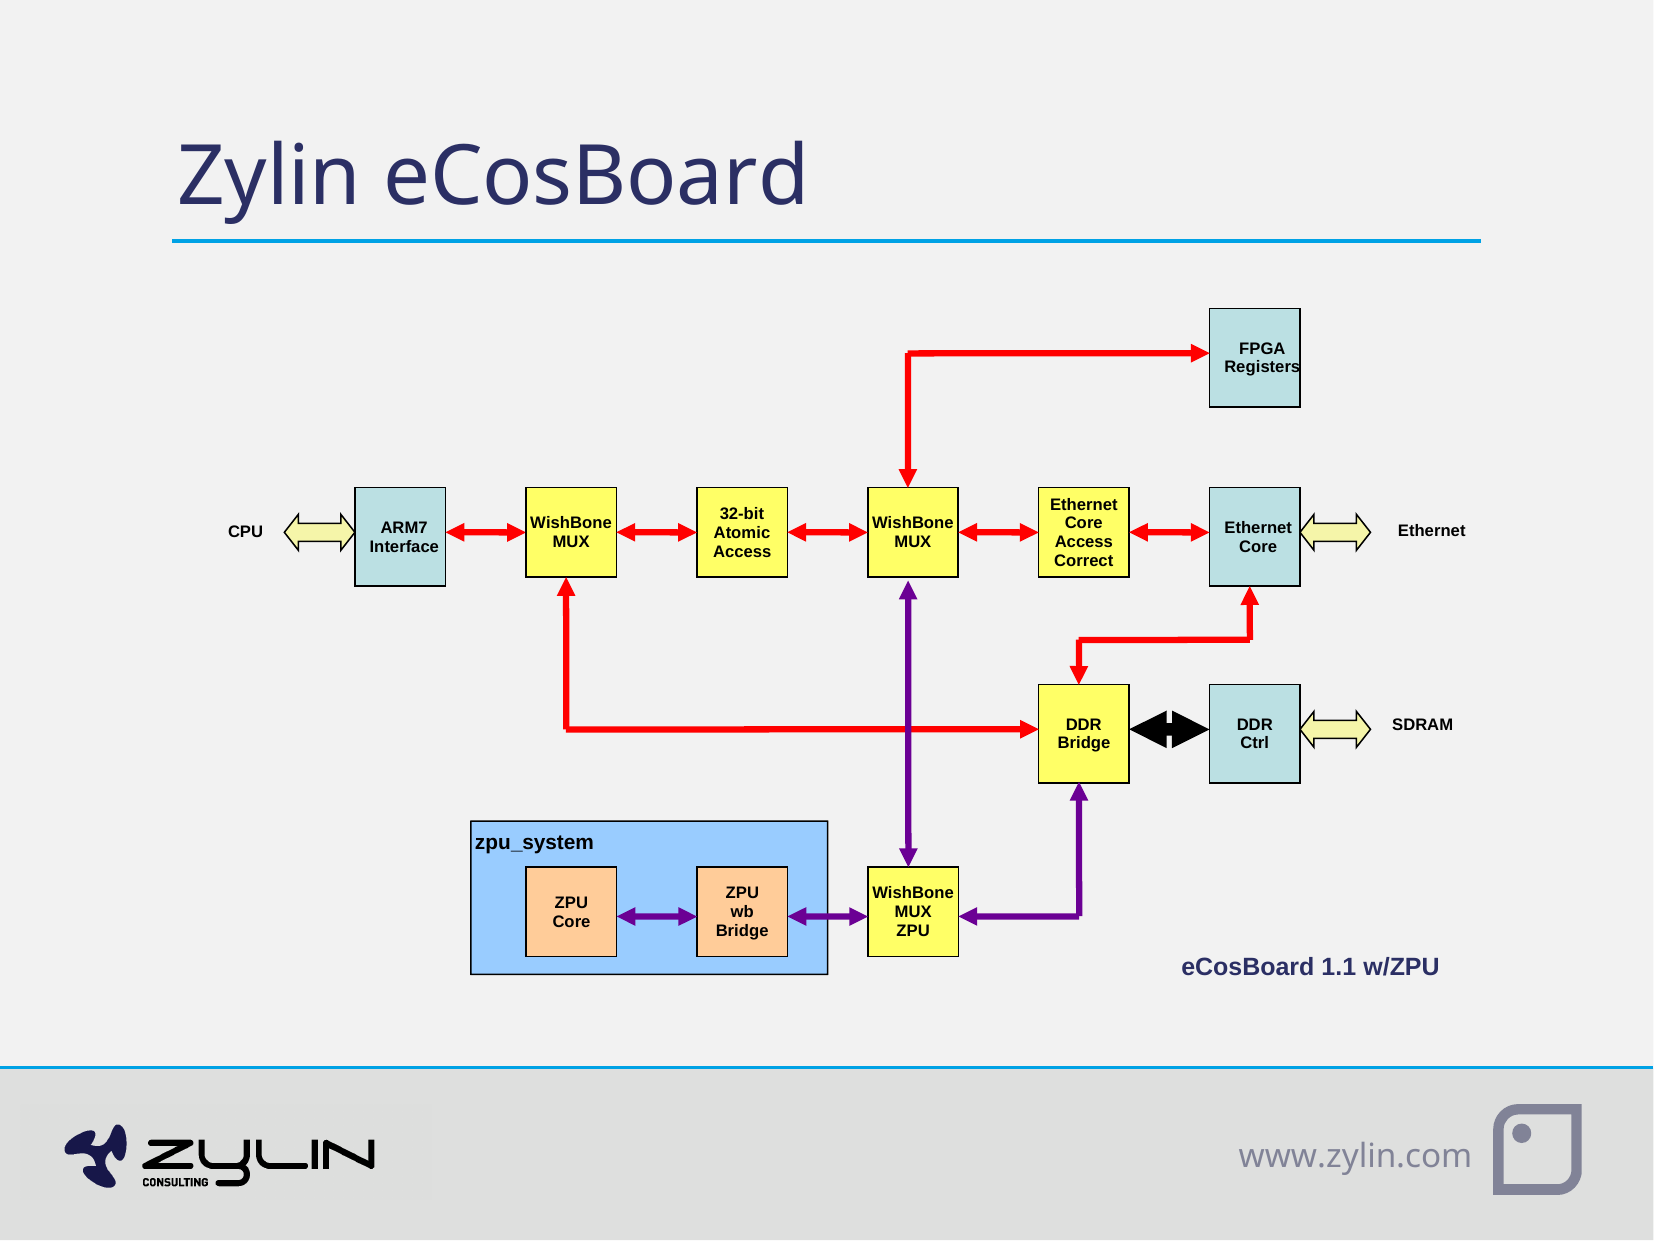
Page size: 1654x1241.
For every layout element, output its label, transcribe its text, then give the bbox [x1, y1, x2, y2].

text_box 32-bit Atomic Access [696, 487, 788, 578]
text_box DDR Bridge [1038, 684, 1130, 784]
text_box WishBone MUX [526, 487, 617, 578]
text_box WishBone MUX [867, 487, 959, 578]
text_box [1301, 711, 1371, 748]
text_box DDR Ctrl [1209, 684, 1301, 784]
text_box SDRAM [1377, 707, 1469, 742]
text_box ZPU Core [526, 866, 617, 957]
text_box WishBone MUX ZPU [867, 866, 959, 957]
text_box Ethernet Core Access Correct [1038, 487, 1130, 578]
picture [20, 1104, 432, 1200]
text_box zpu_system [460, 823, 609, 862]
text_box [284, 514, 355, 551]
text_box Ethernet Core [1209, 487, 1301, 587]
text_box Ethernet [1383, 513, 1481, 548]
text_box FPGA Registers [1209, 308, 1301, 407]
text_box ARM7 Interface [354, 487, 446, 587]
text_box [470, 821, 828, 975]
text_box [1299, 514, 1371, 551]
text_box ZPU wb Bridge [697, 866, 788, 957]
title Zylin eCosBoard [177, 122, 1493, 223]
text_box eCosBoard 1.1 w/ZPU [1166, 944, 1456, 989]
text_box CPU [213, 514, 279, 549]
